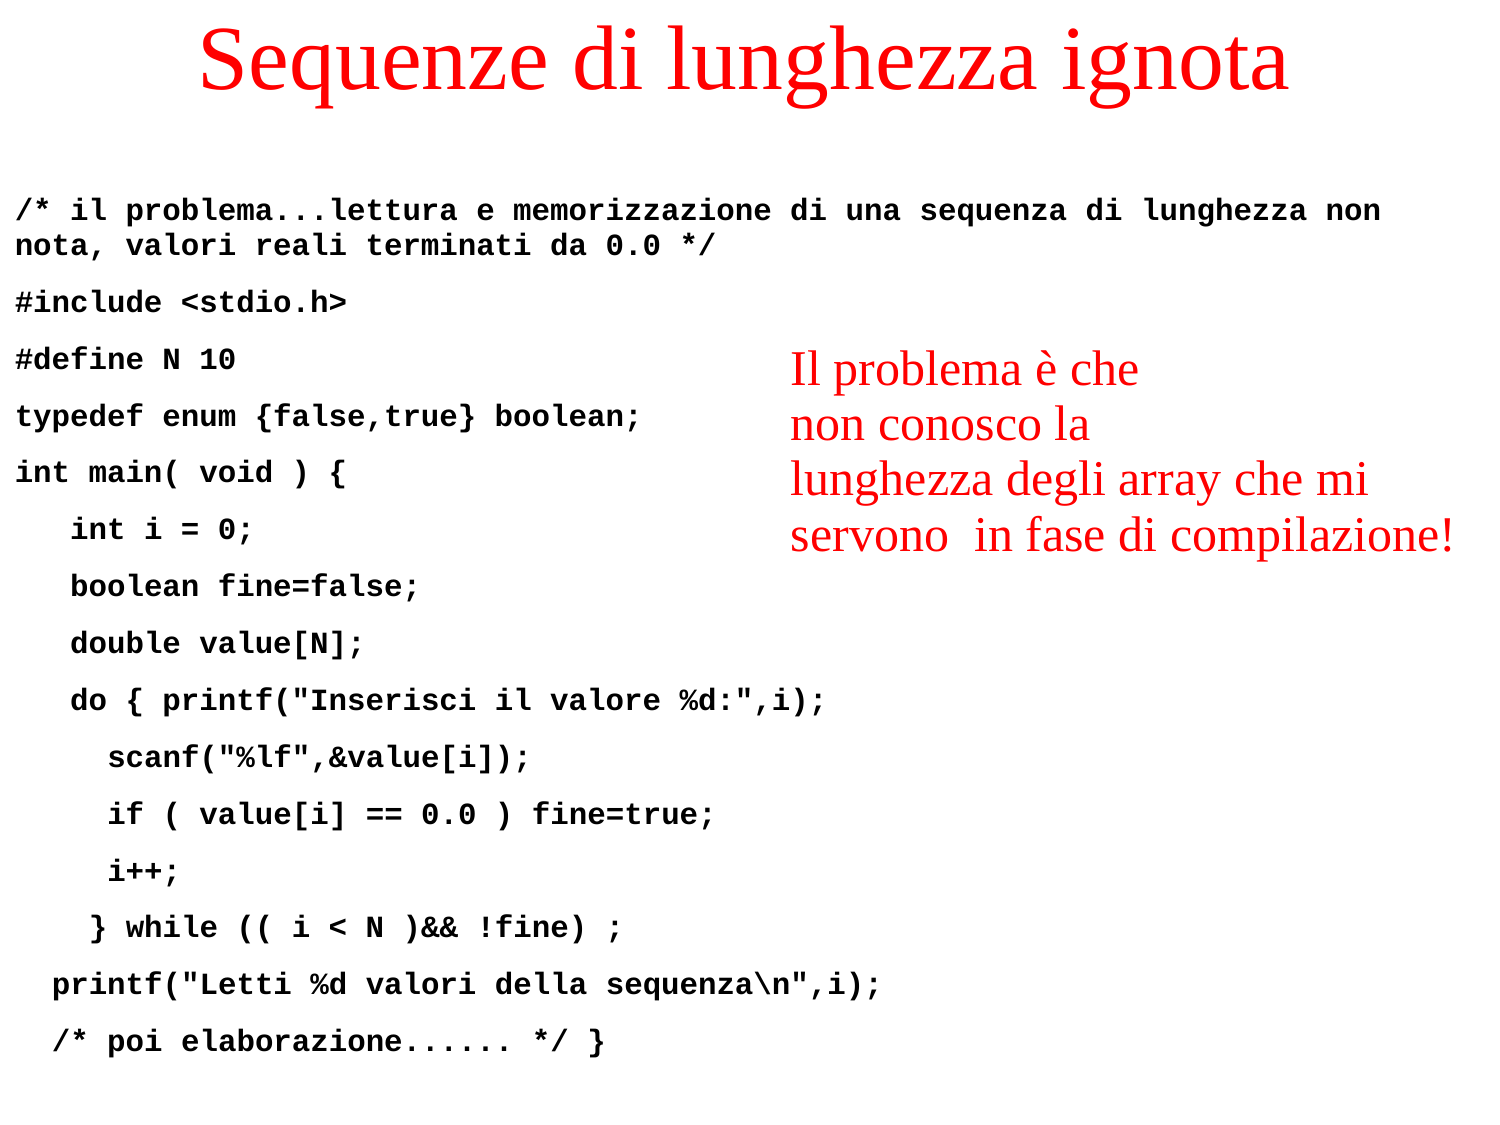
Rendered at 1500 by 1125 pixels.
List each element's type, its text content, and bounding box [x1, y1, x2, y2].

list /* il problema...lettura e memorizzazione di una sequenza di lunghezza non nota, valori reali terminati da 0.0 */ #include <stdio.h> #define N 10 typedef enum {false,true} boolean; int main( void ) { int i = 0; boolean fine=false; double value[N]; do { printf("Inserisci il valore %d:",i); scanf("%lf",&value[i]); if ( value[i] == 0.0 ) fine=true; i++; } while (( i < N )&& !fine) ; printf("Letti %d valori della sequenza\n",i); /* poi elaborazione...... */ } [0, 187, 1500, 1071]
text_box Il problema è che non conosco la lunghezza degli array che mi servono in fase di compilazione! [776, 333, 1473, 570]
title Sequenze di lunghezza ignota [107, 0, 1383, 187]
